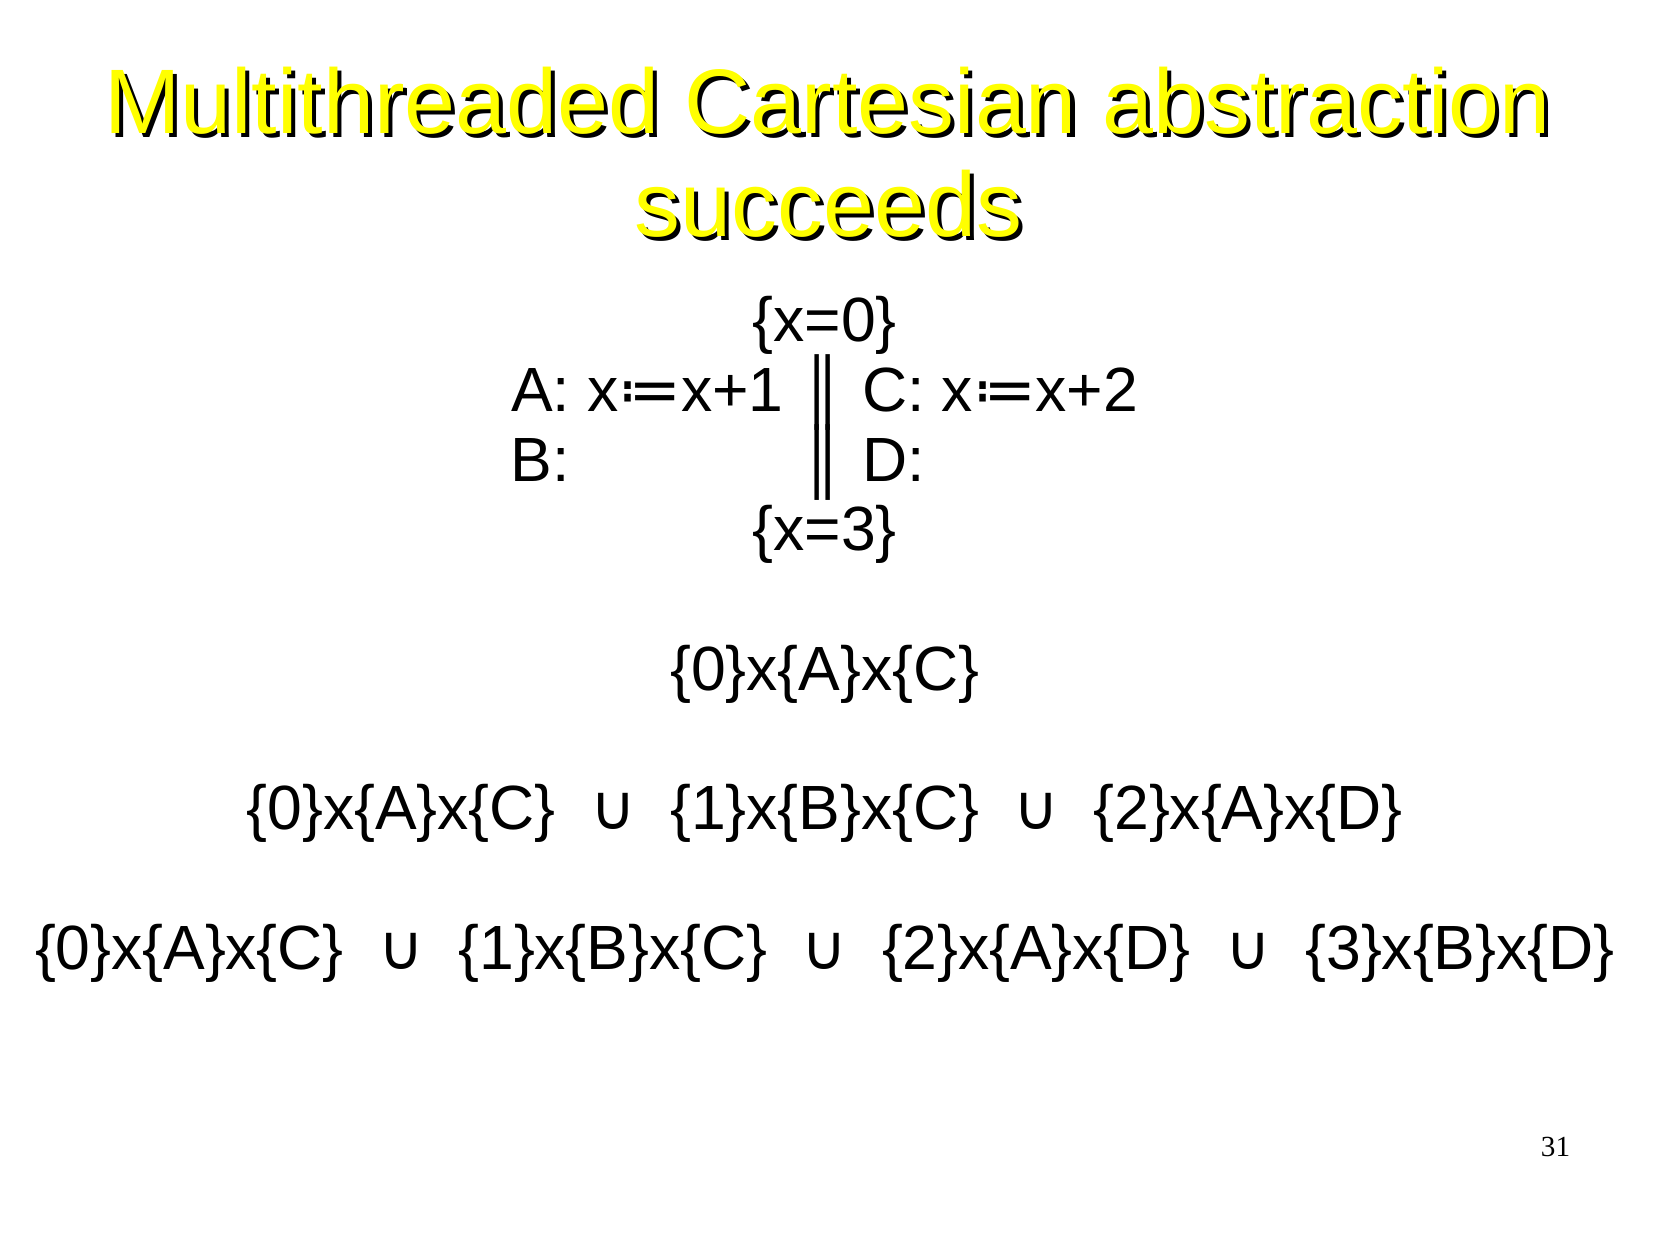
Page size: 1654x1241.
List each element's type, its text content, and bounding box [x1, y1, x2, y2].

subtitle {x=0} A: x≔x+1 ║ C: x≔x+2 B: ║ D: {x=3} {0}x{A}x{C} {0}x{A}x{C} ∪ {1}x{B}x{C} ∪ {2}x{A}x{D} {0}x{A}x{C} ∪ {1}x{B}x{C} ∪ {2}x{A}x{D} ∪ {3}x{B}x{D} [0, 262, 1650, 1215]
title Multithreaded Cartesian abstraction succeeds [41, 50, 1616, 256]
